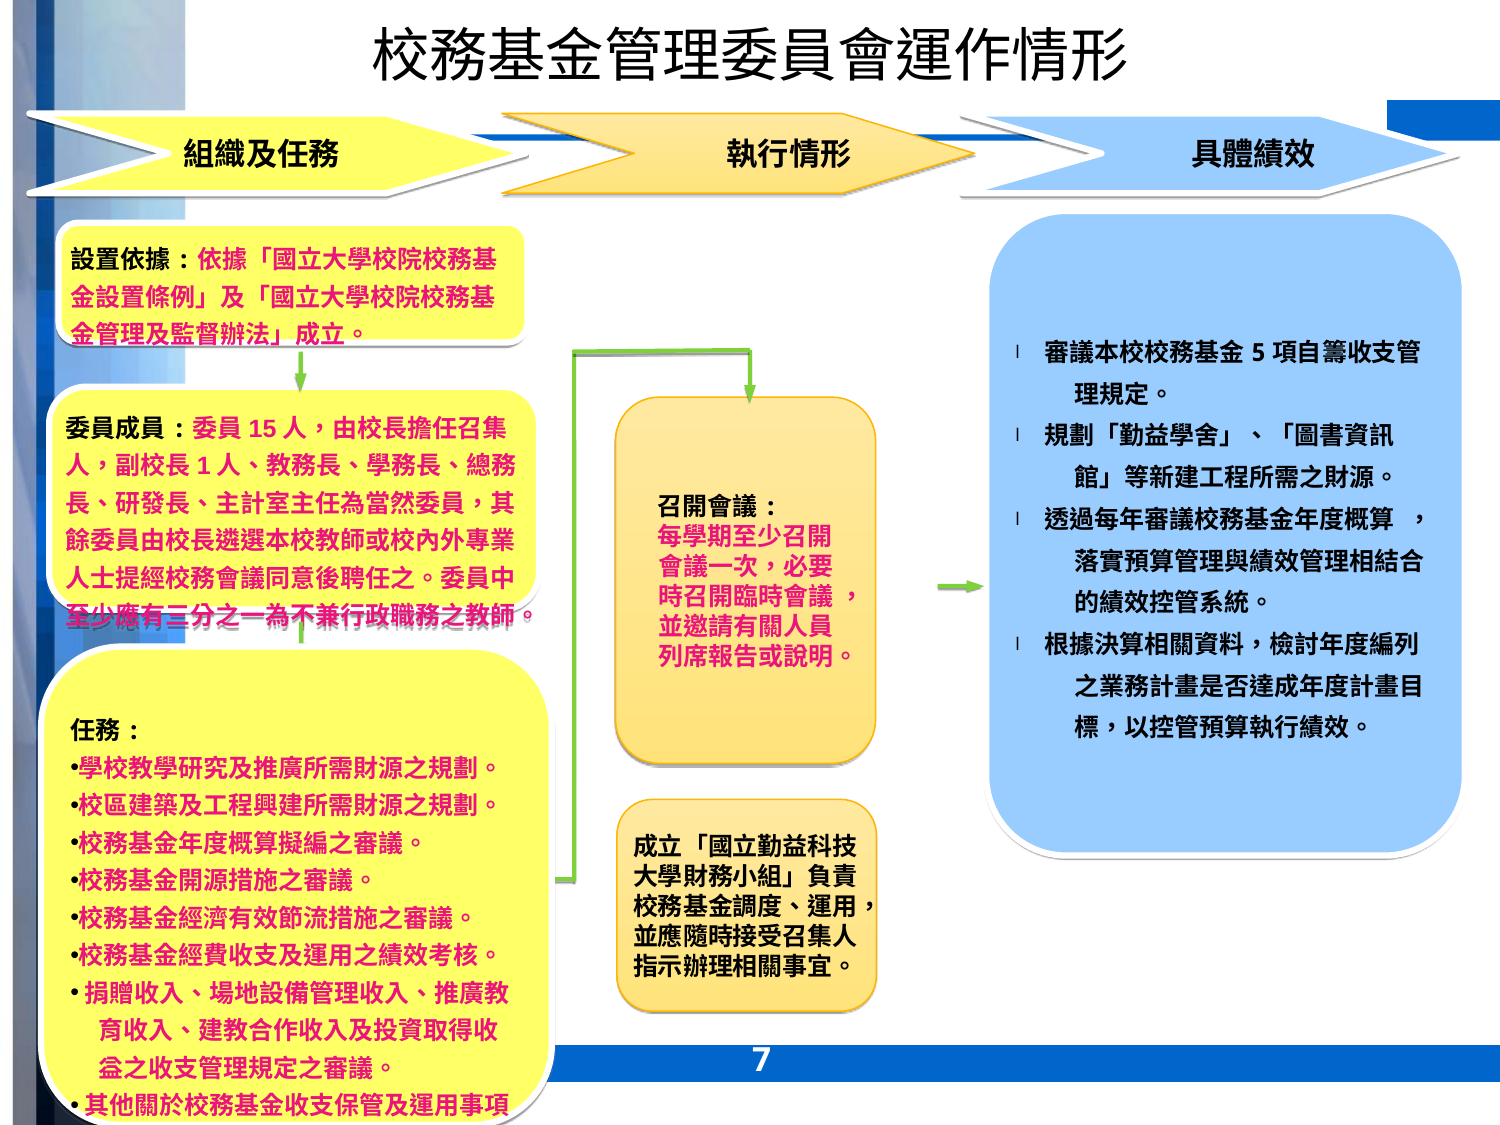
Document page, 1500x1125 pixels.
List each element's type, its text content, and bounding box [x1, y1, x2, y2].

title 校務基金管理委員會運作情形 [0, 0, 1500, 107]
text_box 成立「國立勤益科技大學財務小組」負責校務基金調度、運用，並應隨時接受召集人指示辦理相關事宜。 [616, 799, 877, 1012]
text_box 召開會議: 每學期至少召開會議一次，必要時召開臨時會議 ，並邀請有關人員列席報告或說明。 [615, 397, 876, 764]
text_box 委員成員:委員15人，由校長擔任召集人，副校長1人、教務長、學務長、總務長、研發長、主計室主任為當然委員，其餘委員由校長遴選本校教師或校內外專業人士提經校務會議同意後聘任之。委員中至少應有三分之一為不兼行政職務之教師。 [49, 386, 540, 610]
text_box 執行情形 [501, 113, 975, 194]
text_box 設置依據:依據「國立大學校院校務基金設置條例」及「國立大學校院校務基金管理及監督辦法」成立。 [58, 222, 528, 343]
text_box 審議本校校務基金5項自籌收支管理規定。 規劃「勤益學舍」、「圖書資訊館」等新建工程所需之財源。 透過每年審議校務基金年度概算 ，落實預算管理與績效管理相結合的績效控管系統。 根據決算相關資料，檢討年度編列之業務計畫是否達成年度計畫目標，以控管預算執行績效。 [986, 210, 1465, 856]
text_box 任務: 學校教學研究及推廣所需財源之規劃。 校區建築及工程興建所需財源之規劃。 校務基金年度概算擬編之審議。 校務基金開源措施之審議。 校務基金經濟有效節流措施之審議。 校務基金經費收支及運用之績效考核。 捐贈收入、場地設備管理收入、推廣教育收入、建教合作收入及投資取得收益之收支管理規定之審議。 其他關於校務基金收支保管及運用事項之審議。 [41, 646, 552, 1125]
text_box 組織及任務 [29, 113, 526, 194]
text_box 具體績效 [962, 113, 1459, 194]
